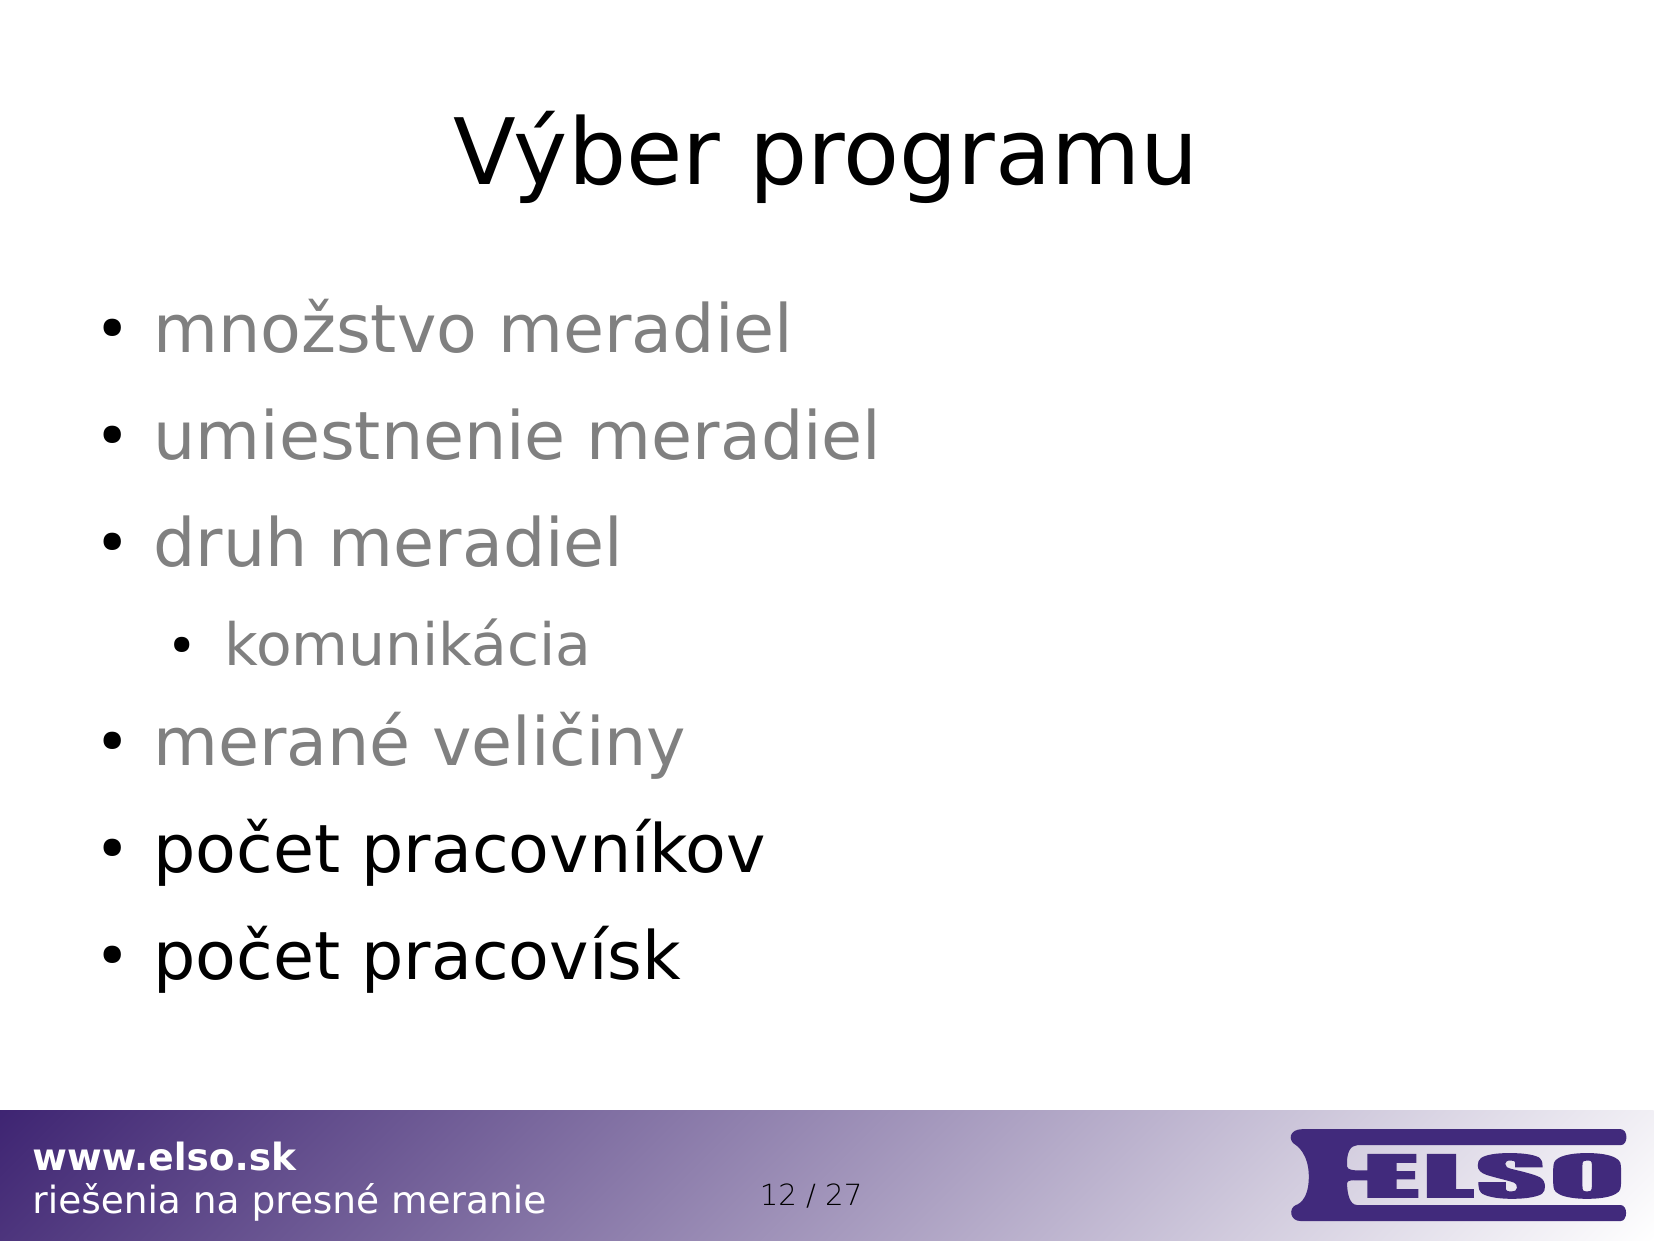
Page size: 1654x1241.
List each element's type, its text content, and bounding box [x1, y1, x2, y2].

title Výber programu [82, 49, 1571, 257]
list množstvo meradiel umiestnenie meradiel druh meradiel komunikácia merané veličiny počet pracovníkov počet pracovísk [82, 290, 1571, 1109]
